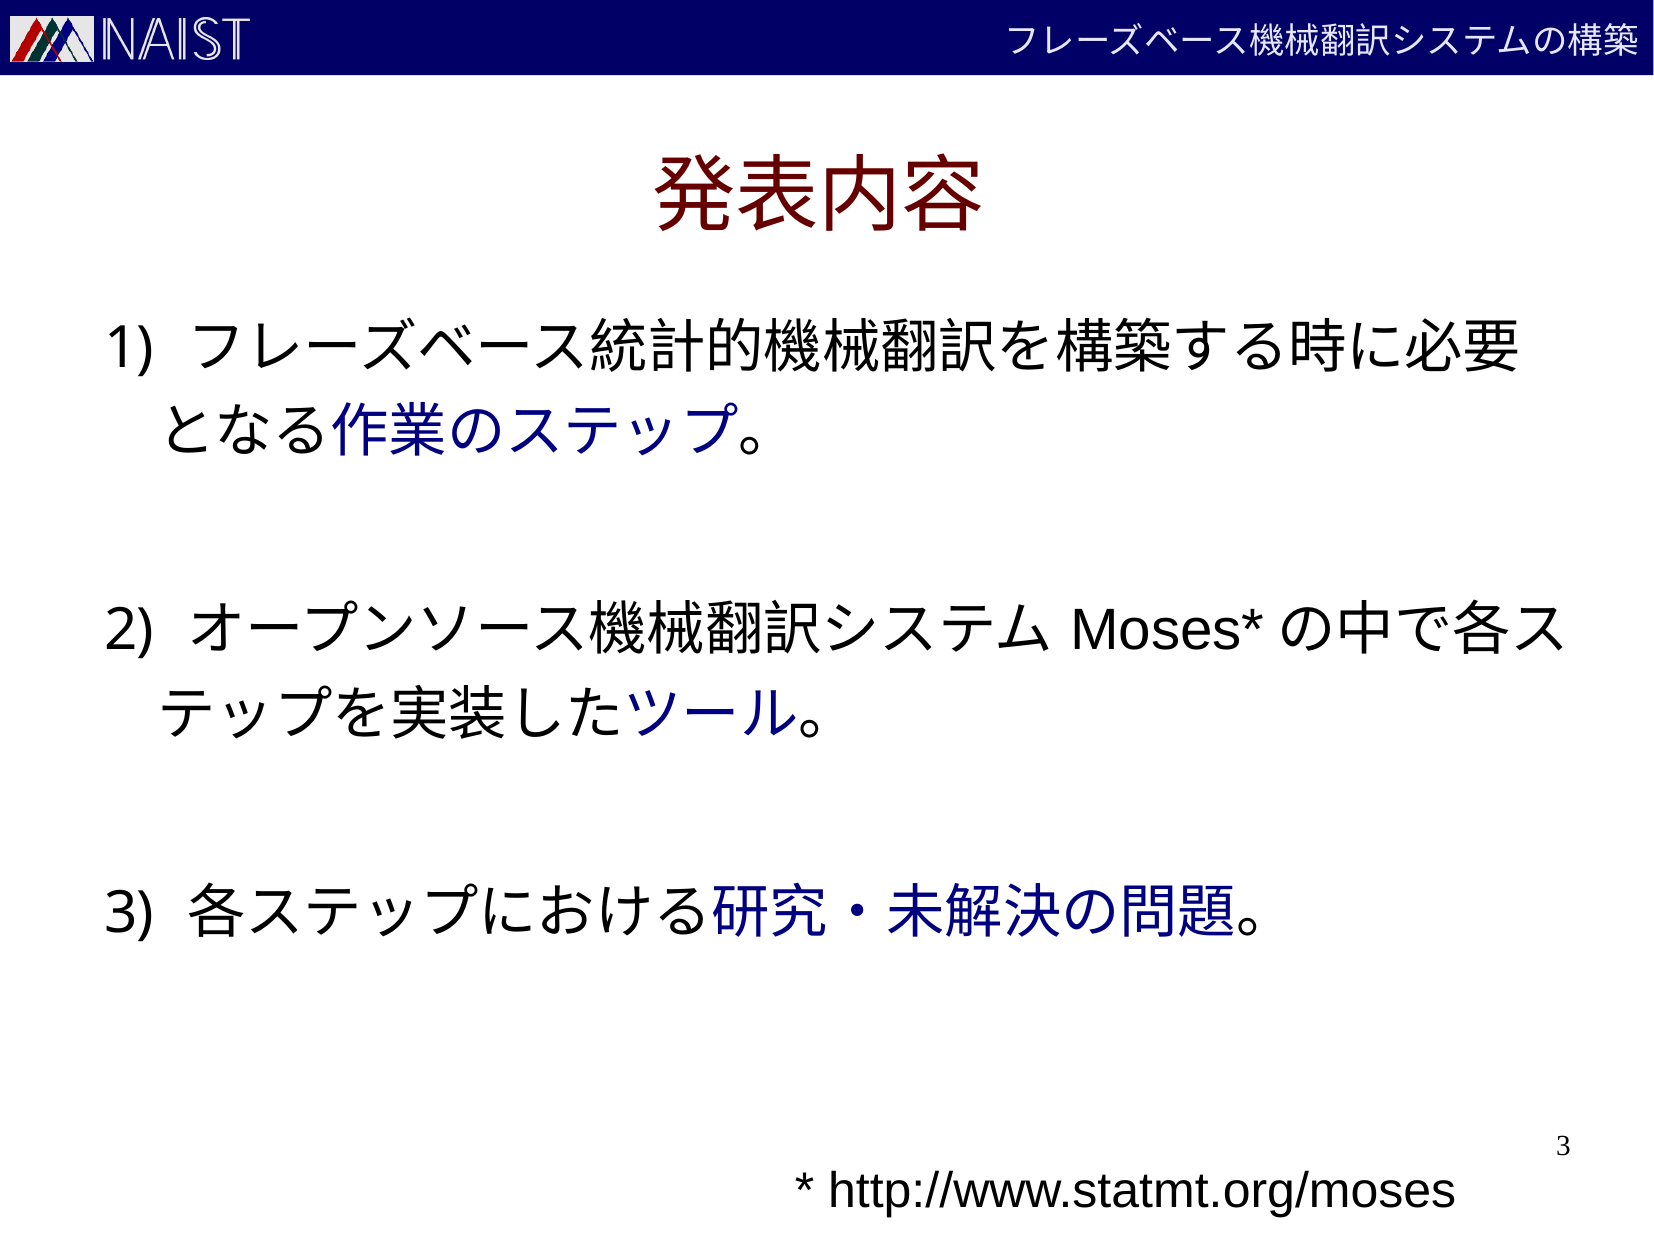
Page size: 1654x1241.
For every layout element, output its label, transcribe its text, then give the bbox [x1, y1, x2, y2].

picture [10, 16, 94, 62]
text_box * http://www.statmt.org/moses [780, 1154, 1472, 1226]
title 発表内容 [75, 92, 1564, 285]
picture [102, 17, 251, 60]
list フレーズベース統計的機械翻訳を構築する時に必要となる作業のステップ。 オープンソース機械翻訳システムMoses*の中で各ステップを実装したツール。 各ステップにおける研究・未解決の問題。 [86, 300, 1576, 1119]
